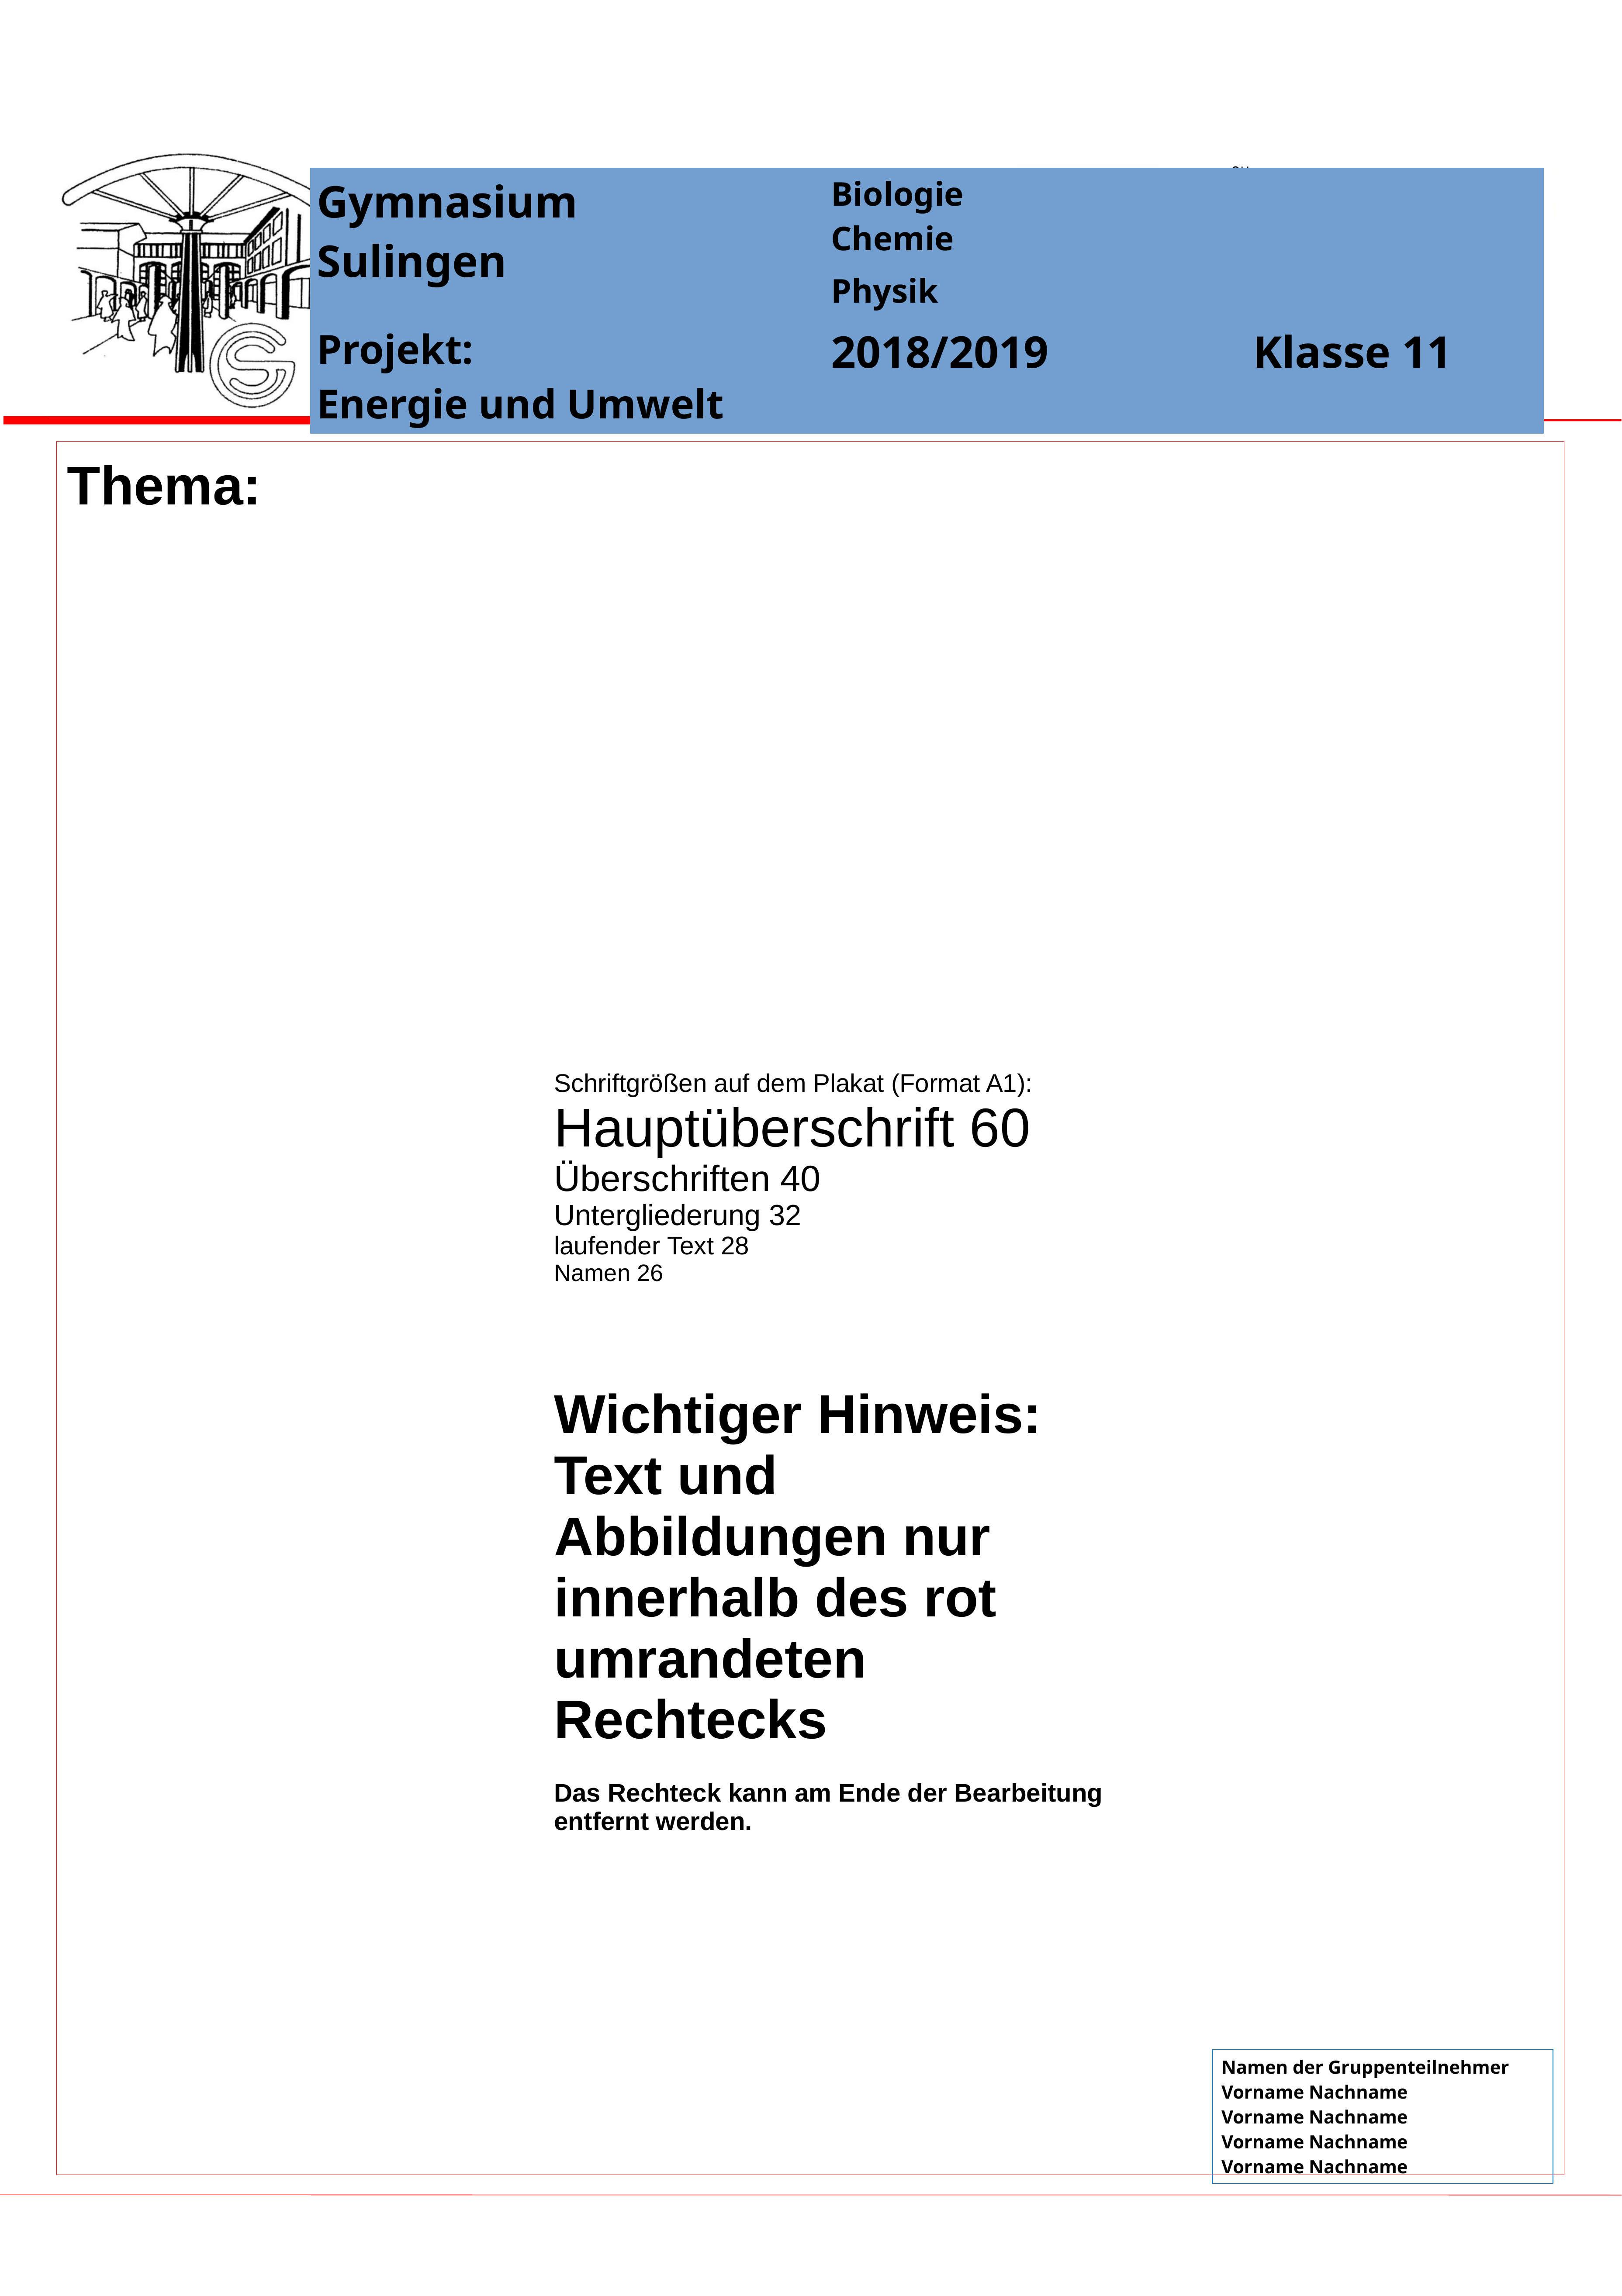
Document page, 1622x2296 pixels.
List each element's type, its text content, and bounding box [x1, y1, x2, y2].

picture [56, 148, 336, 415]
picture [1168, 164, 1387, 168]
table_header Biologie Chemie Physik [825, 168, 1339, 318]
text_box Namen der Gruppenteilnehmer Vorname Nachname Vorname Nachname Vorname Nachname Vorname Nachname [1212, 2049, 1553, 2184]
table_header Gymnasium Sulingen [310, 168, 825, 318]
table_cell Projekt: Energie und Umwelt [310, 318, 825, 434]
text_box Schriftgrößen auf dem Plakat (Format A1): Hauptüberschrift 60 Überschriften 40 Untergliederung 32 laufender Text 28 Namen 26 Wichtiger Hinweis: Text und Abbildungen nur innerhalb des rot umrandeten Rechtecks Das Rechteck kann am Ende der Bearbeitung entfernt werden. [547, 1066, 1110, 1839]
table_header [1339, 168, 1544, 318]
text_box Thema: [61, 452, 1555, 544]
picture [1017, 164, 1158, 168]
picture [1398, 164, 1555, 306]
table_cell 2018/2019 Klasse 11 [825, 318, 1544, 434]
